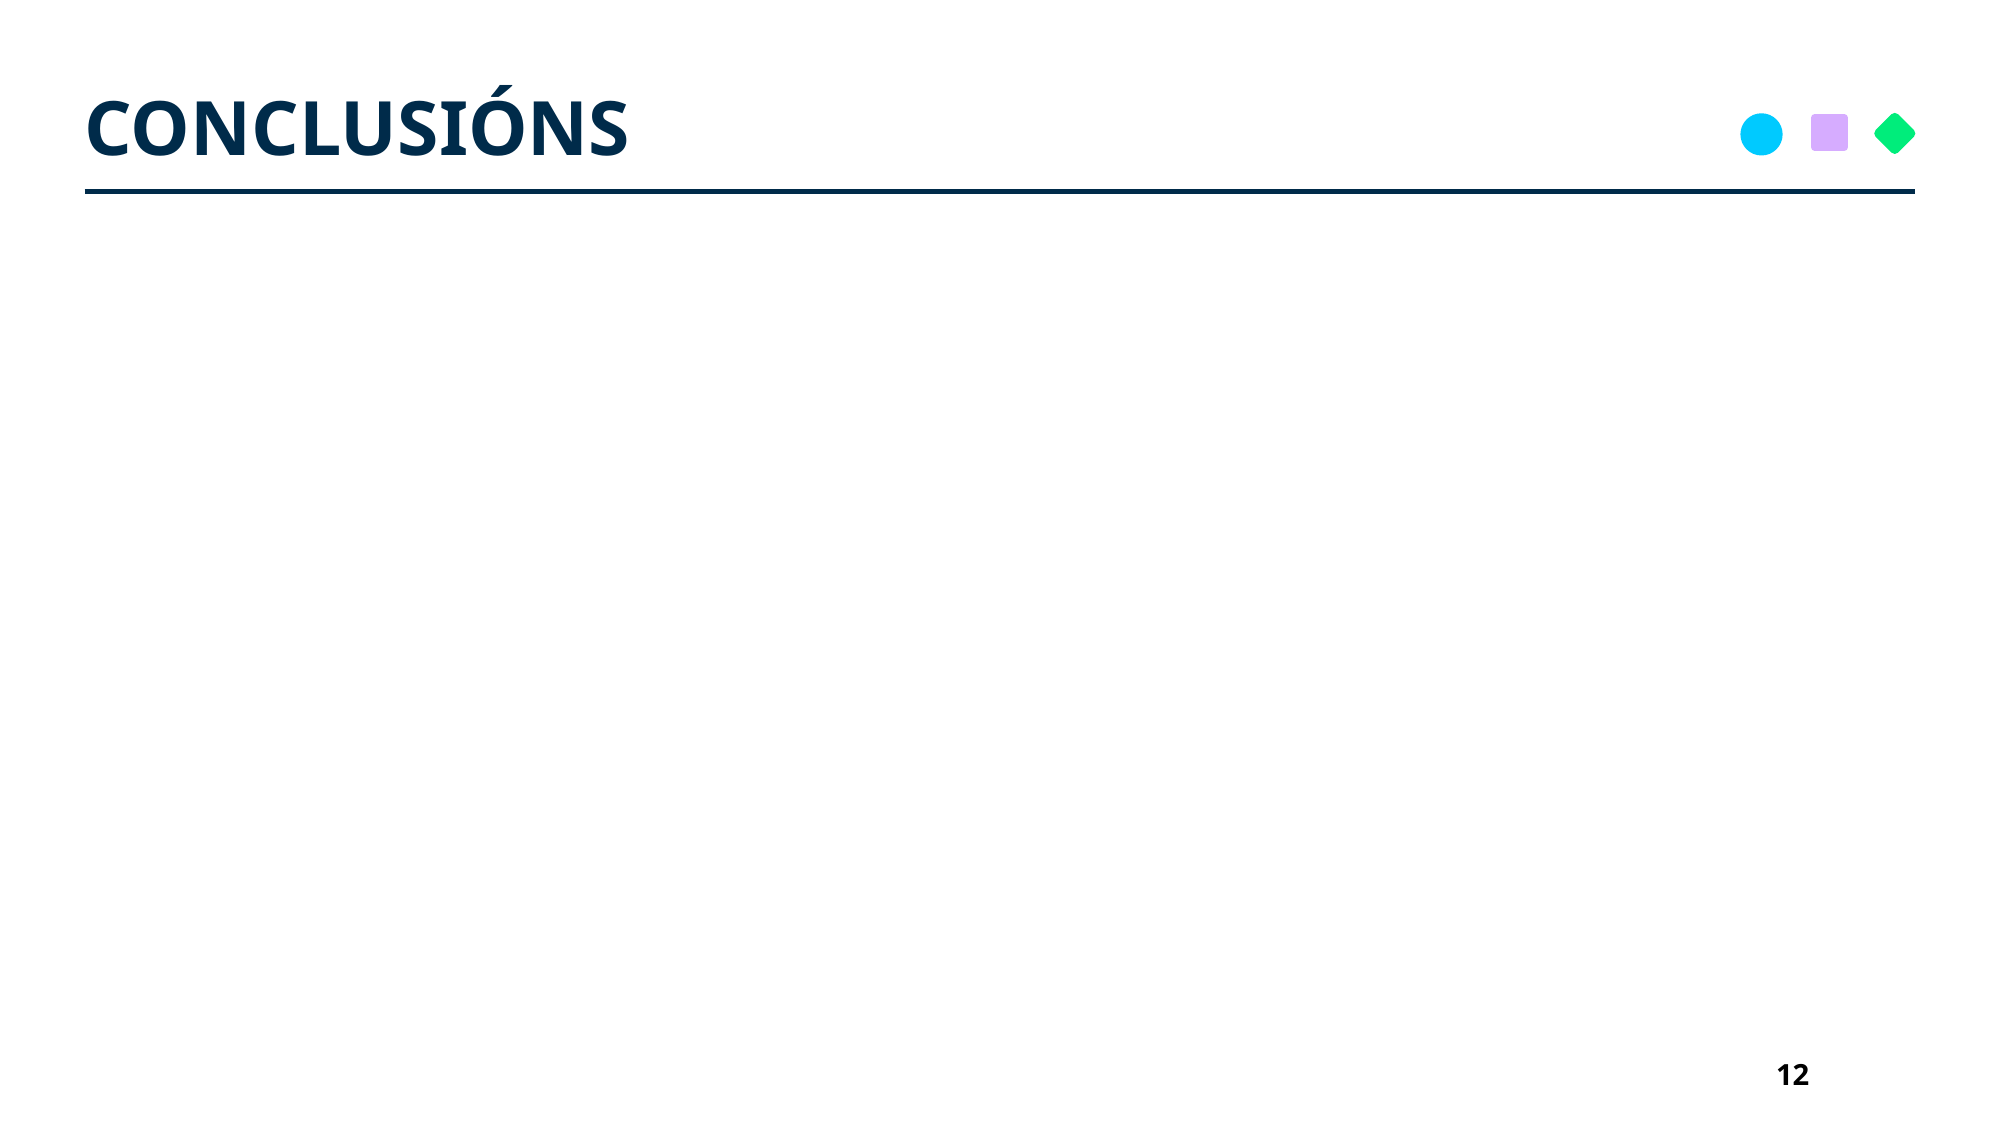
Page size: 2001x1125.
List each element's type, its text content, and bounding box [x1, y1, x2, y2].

title CONCLUSIÓNS [84, 29, 1601, 178]
